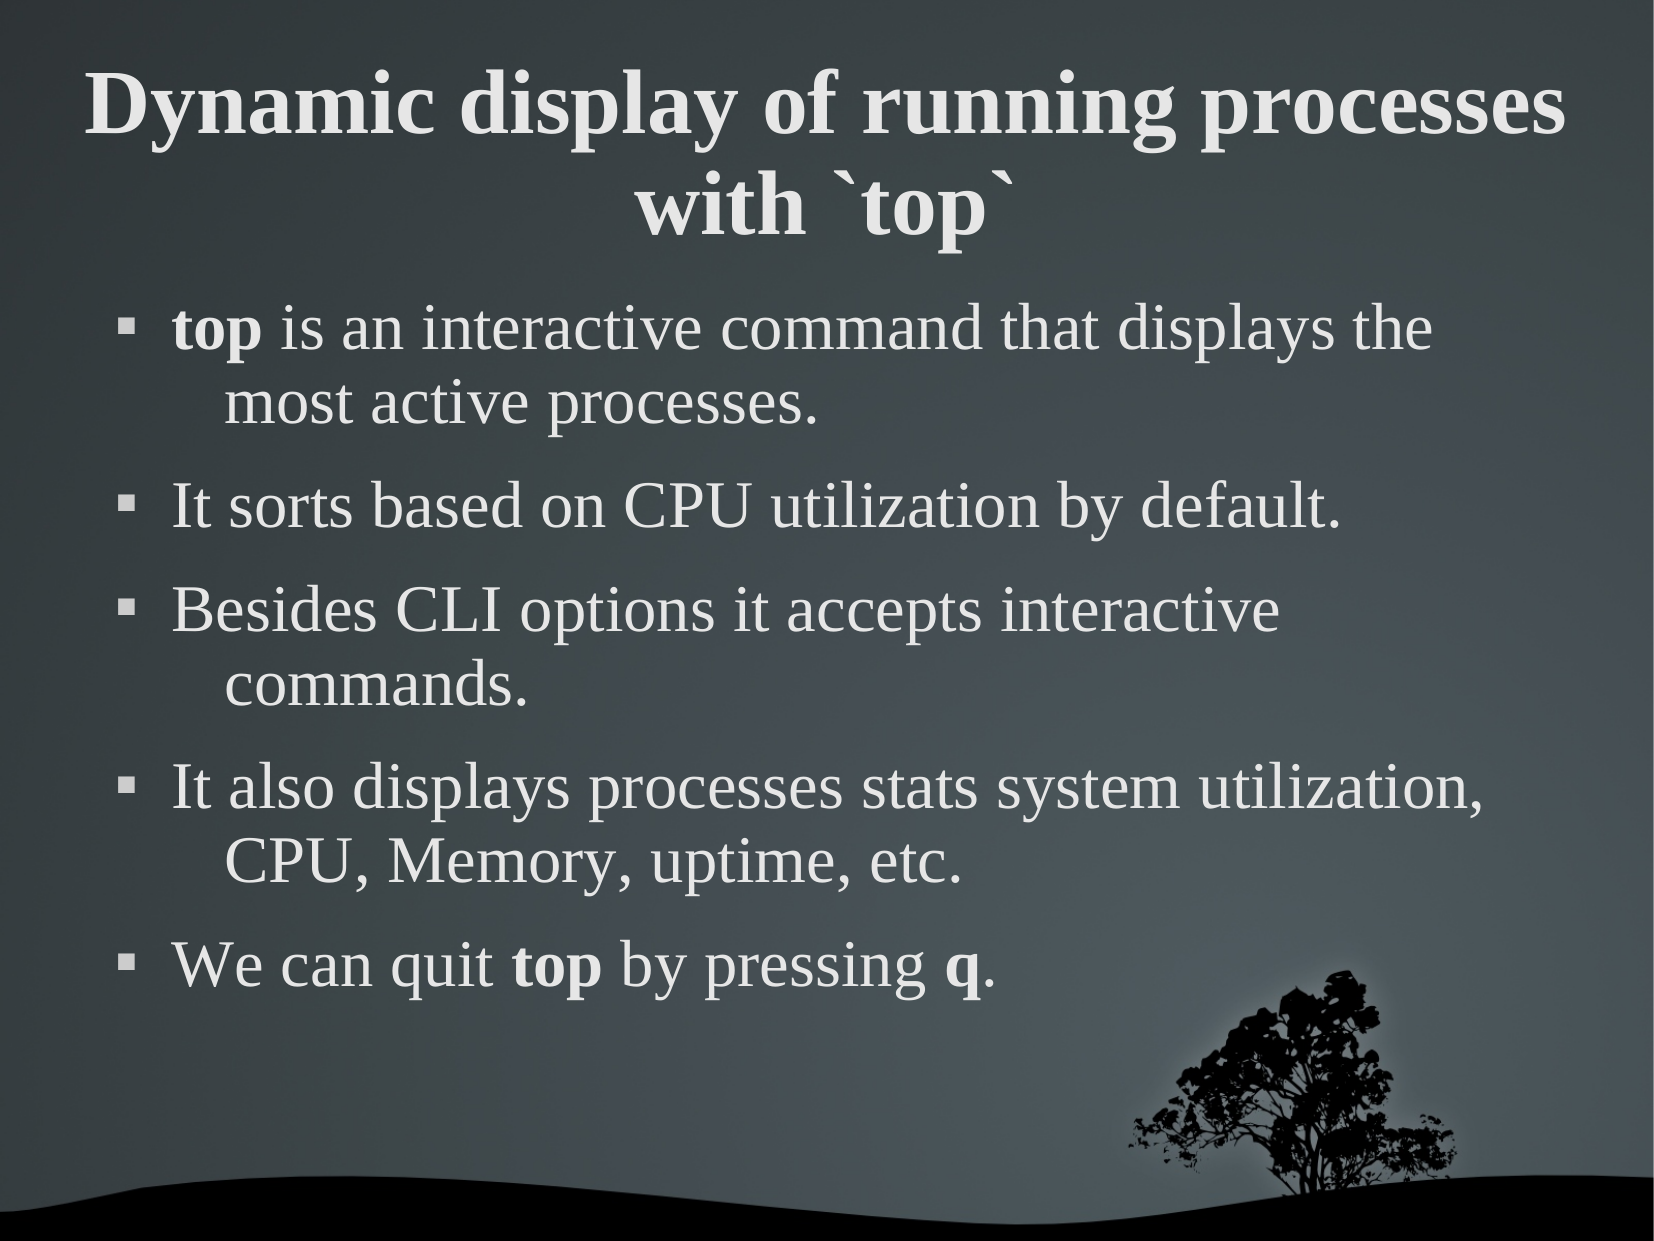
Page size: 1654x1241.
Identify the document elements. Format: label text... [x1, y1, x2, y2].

list top is an interactive command that displays the most active processes. It sorts based on CPU utilization by default. Besides CLI options it accepts interactive commands. It also displays processes stats system utilization, CPU, Memory, uptime, etc. We can quit top by pressing q. [82, 290, 1571, 1223]
picture [0, 0, 1654, 1241]
title Dynamic display of running processes with `top` [82, 33, 1571, 273]
